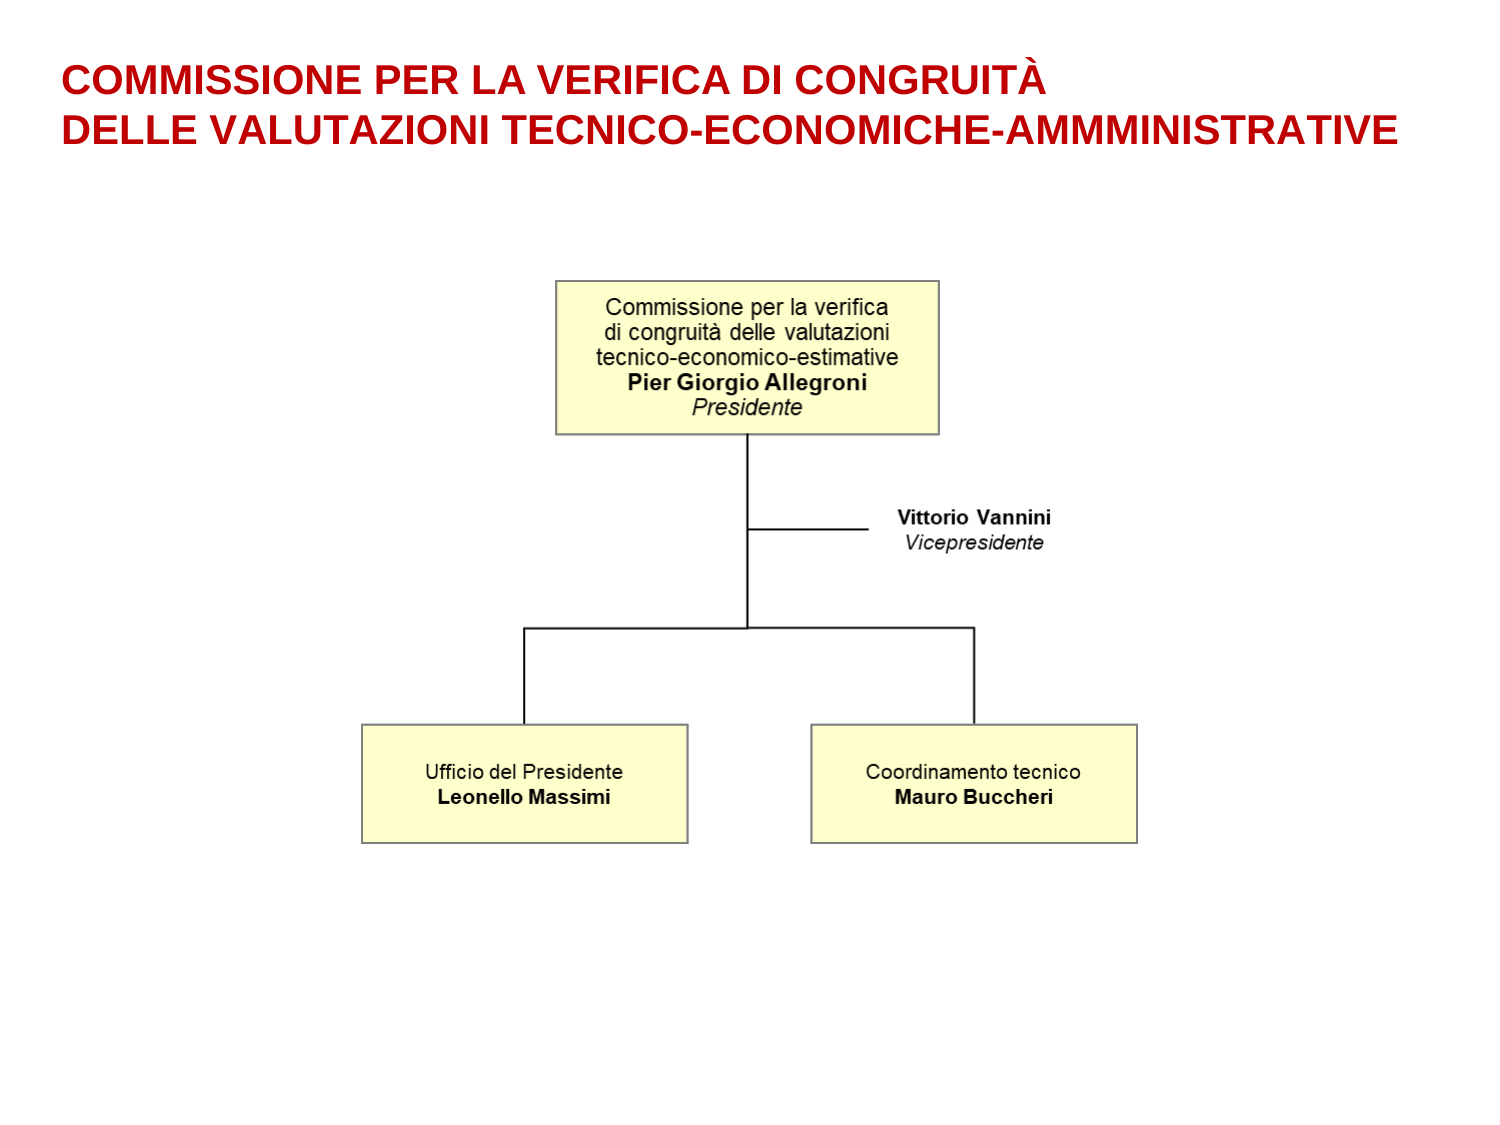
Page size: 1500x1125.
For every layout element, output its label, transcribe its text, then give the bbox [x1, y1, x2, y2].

text_box COMMISSIONE PER LA VERIFICA DI CONGRUITÀ DELLE VALUTAZIONI TECNICO-ECONOMICHE-AMMMINISTRATIVE [46, 45, 1458, 128]
picture [361, 280, 1138, 845]
